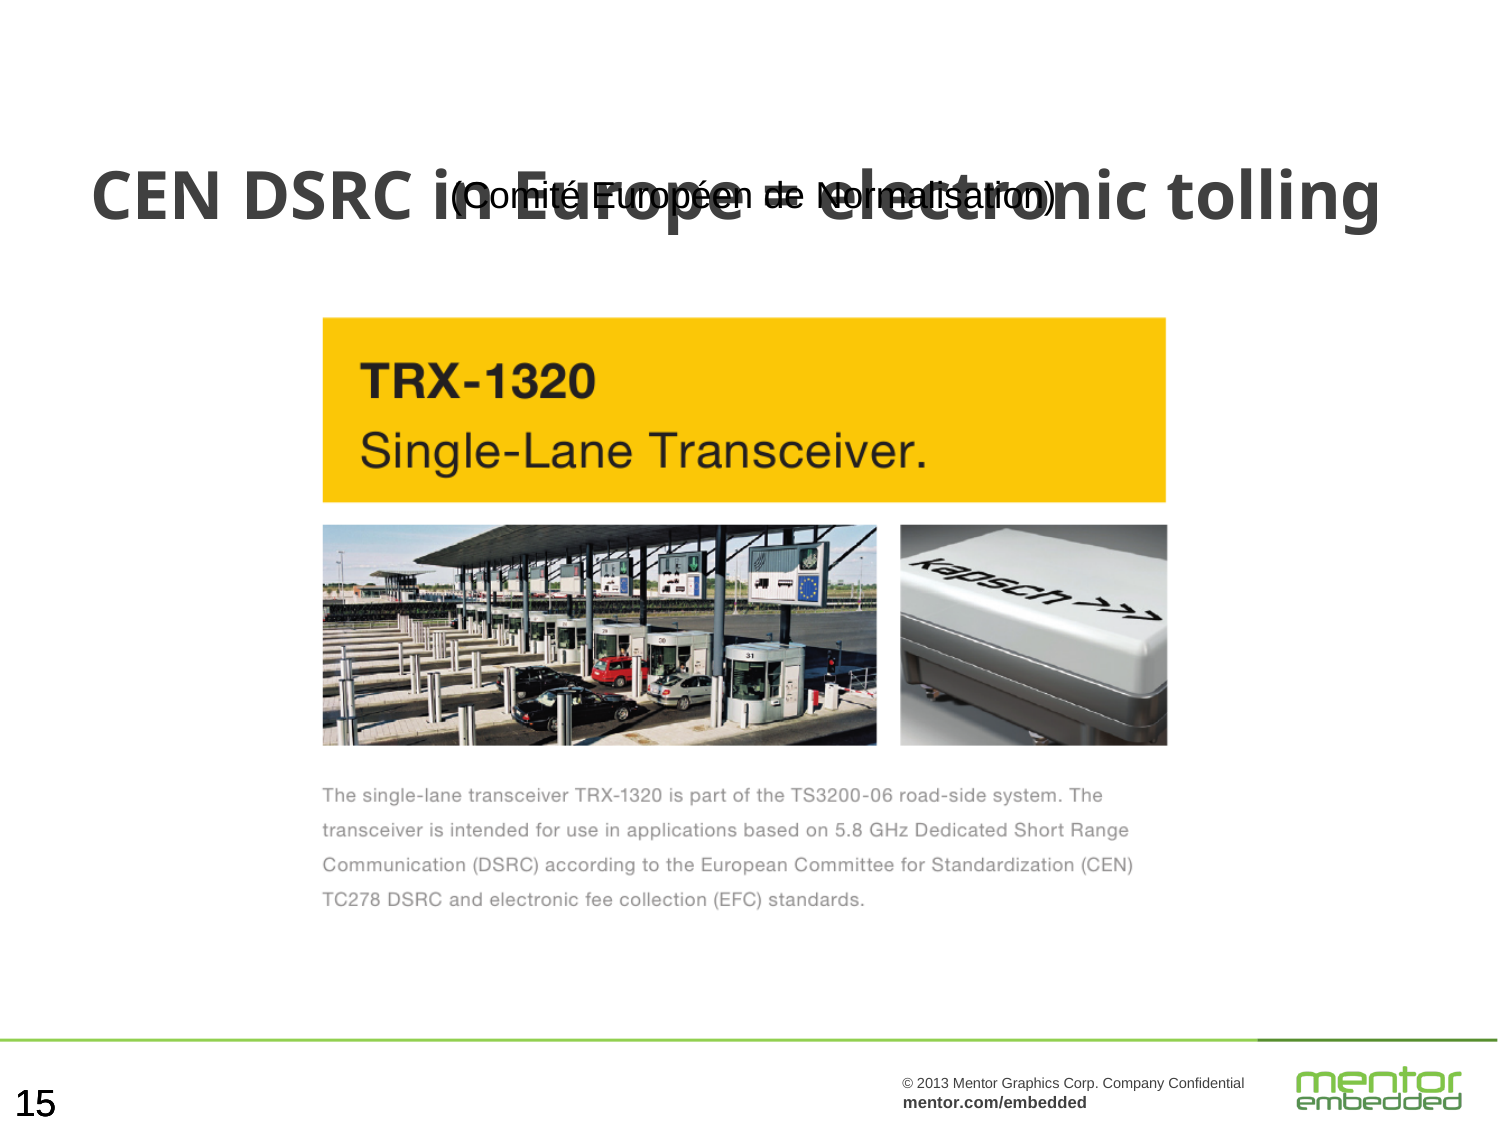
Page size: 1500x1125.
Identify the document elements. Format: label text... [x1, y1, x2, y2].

picture [1292, 1062, 1464, 1114]
text_box (Comité Européen de Normalisation) [435, 164, 1072, 222]
picture [315, 314, 1186, 916]
title CEN DSRC in Europe = electronic tolling [15, 65, 1500, 240]
